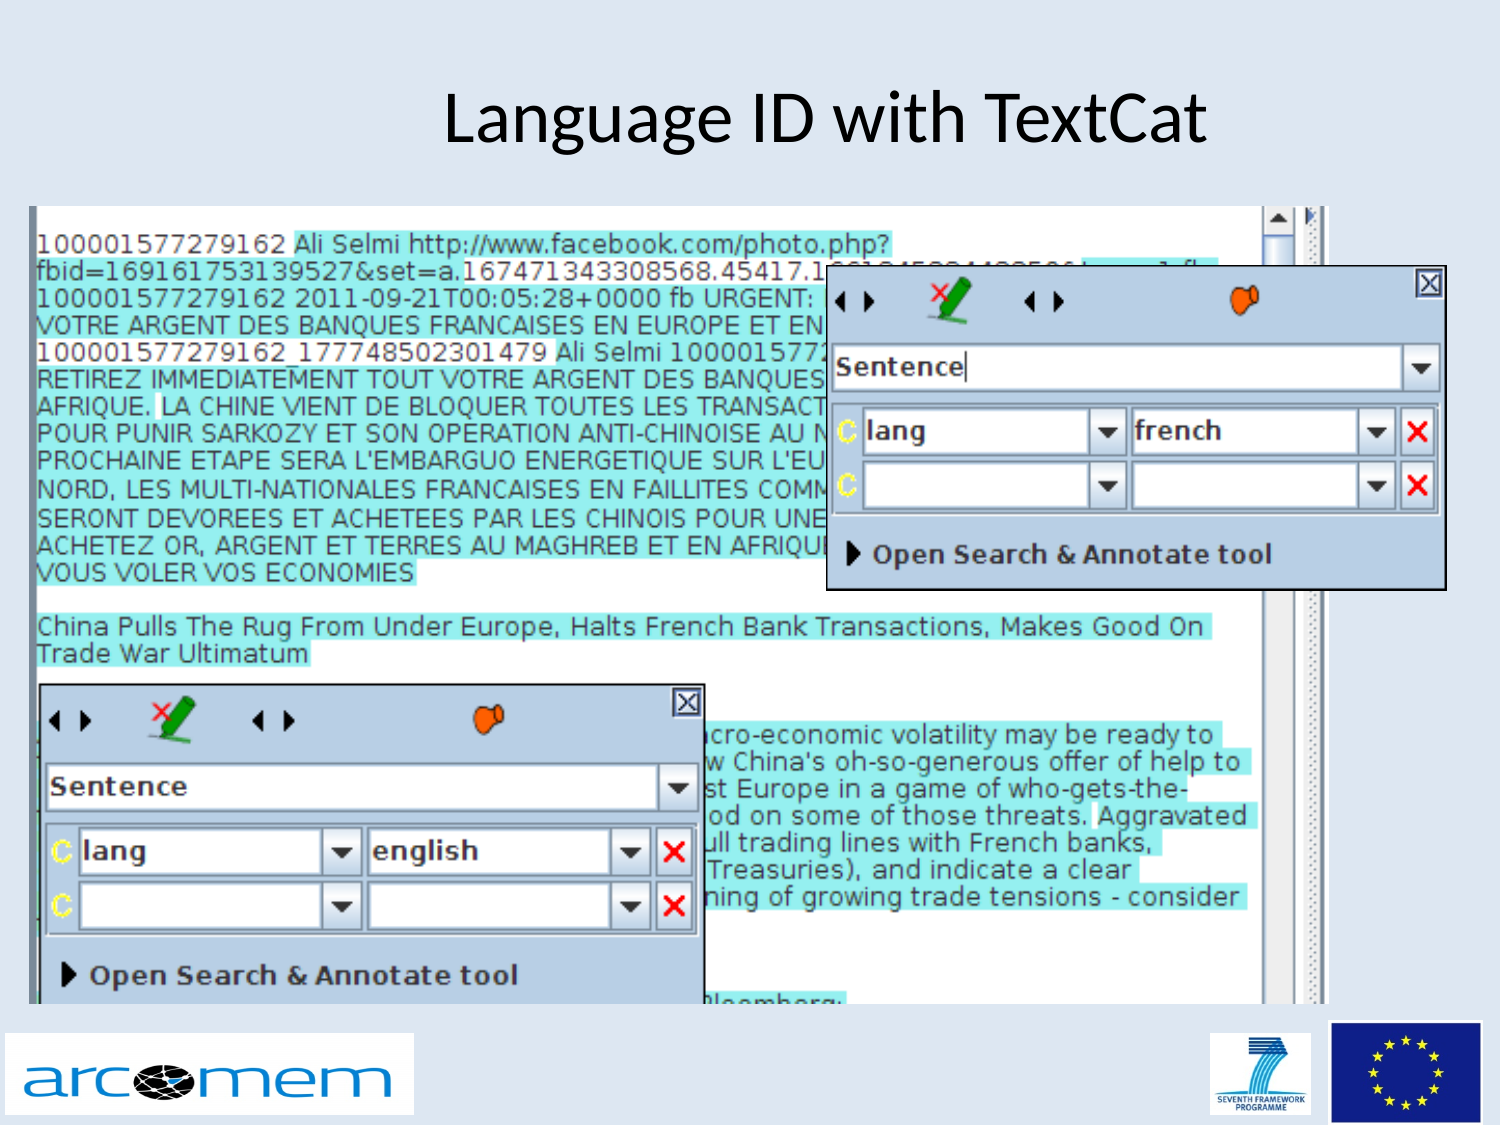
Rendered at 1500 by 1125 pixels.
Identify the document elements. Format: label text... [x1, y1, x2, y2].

picture [29, 206, 1447, 1004]
picture [1328, 1020, 1483, 1125]
picture [1210, 1033, 1311, 1115]
picture [5, 1033, 414, 1115]
title Language ID with TextCat [206, 19, 1447, 207]
